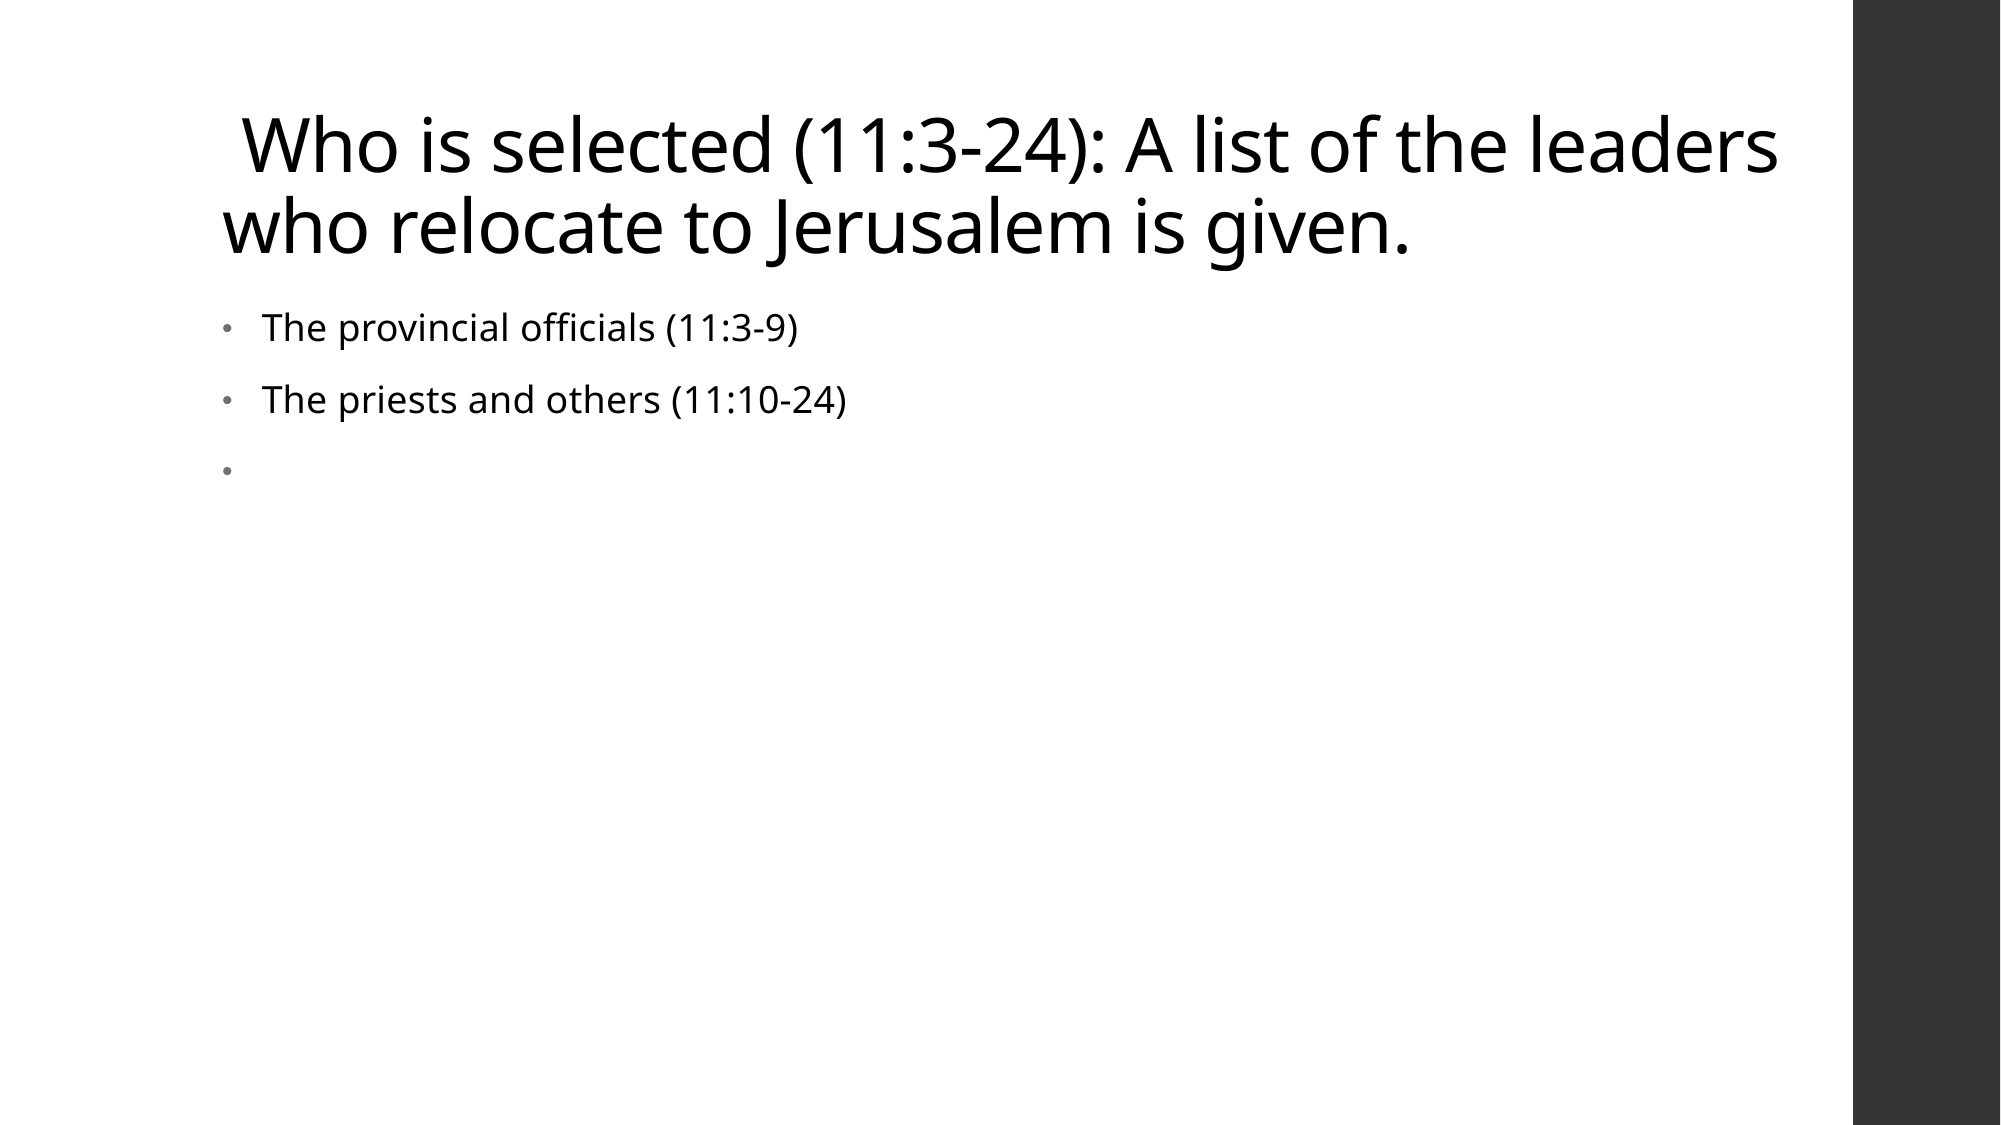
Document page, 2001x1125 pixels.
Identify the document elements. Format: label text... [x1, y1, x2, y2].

list The provincial officials (11:3-9) The priests and others (11:10-24) [206, 299, 1617, 1014]
title Who is selected (11:3-24): A list of the leaders who relocate to Jerusalem is given. [206, 60, 1797, 278]
